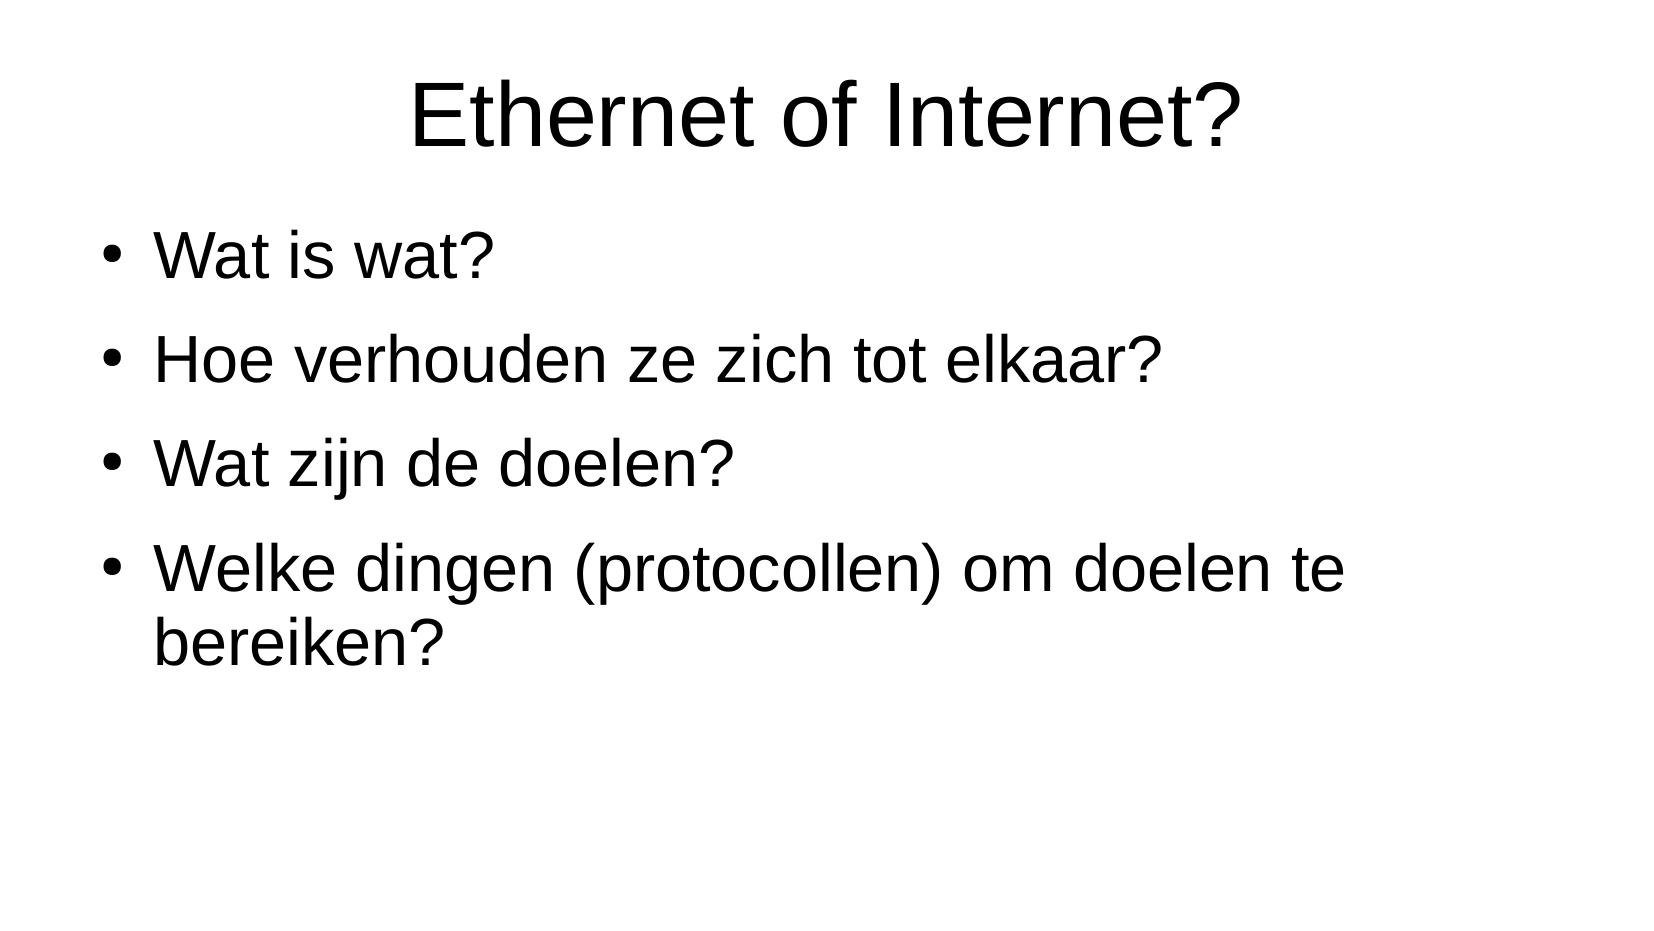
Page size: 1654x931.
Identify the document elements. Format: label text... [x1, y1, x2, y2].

list Wat is wat? Hoe verhouden ze zich tot elkaar? Wat zijn de doelen? Welke dingen (protocollen) om doelen te bereiken? [82, 217, 1571, 758]
title Ethernet of Internet? [82, 37, 1571, 193]
